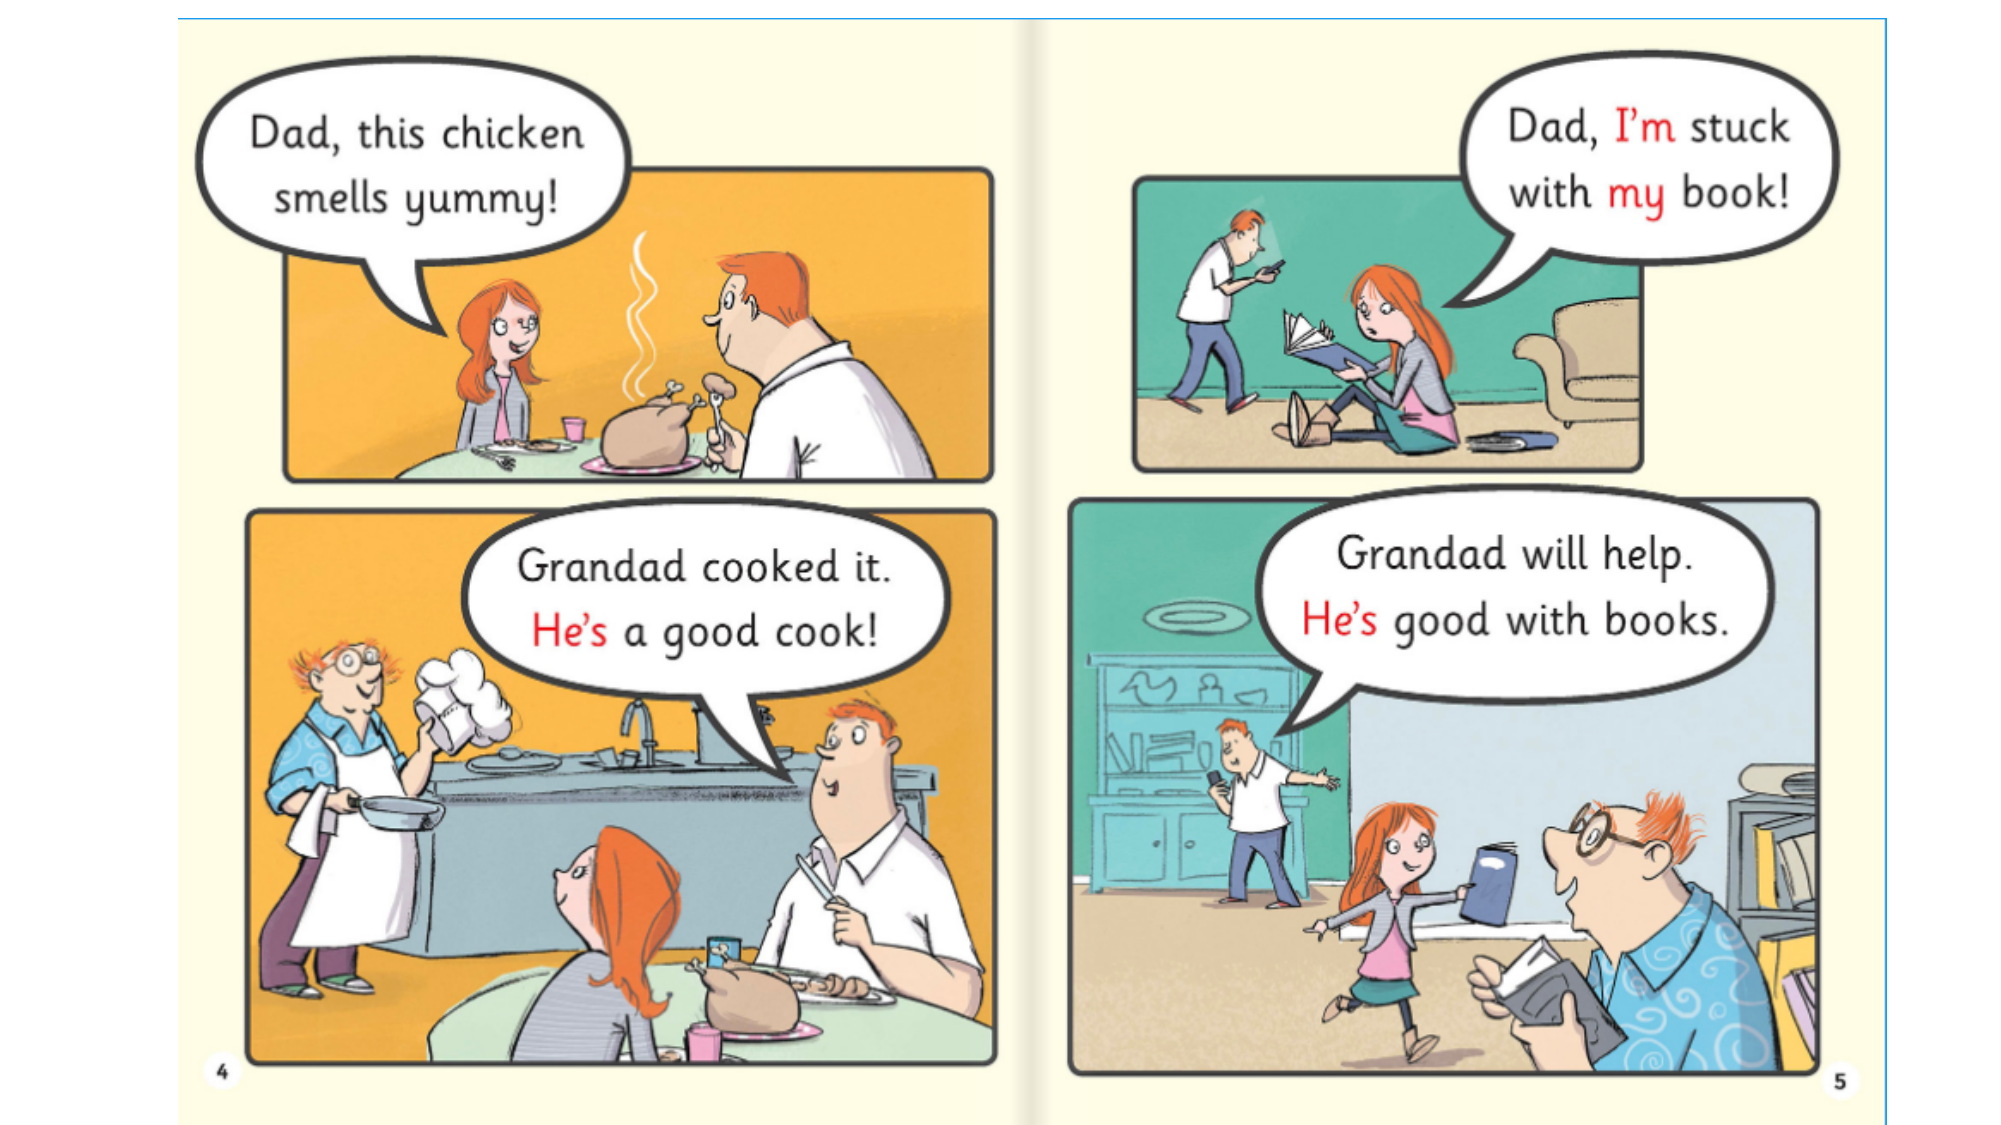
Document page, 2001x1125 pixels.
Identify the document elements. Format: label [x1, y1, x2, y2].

picture [178, 18, 1887, 1125]
